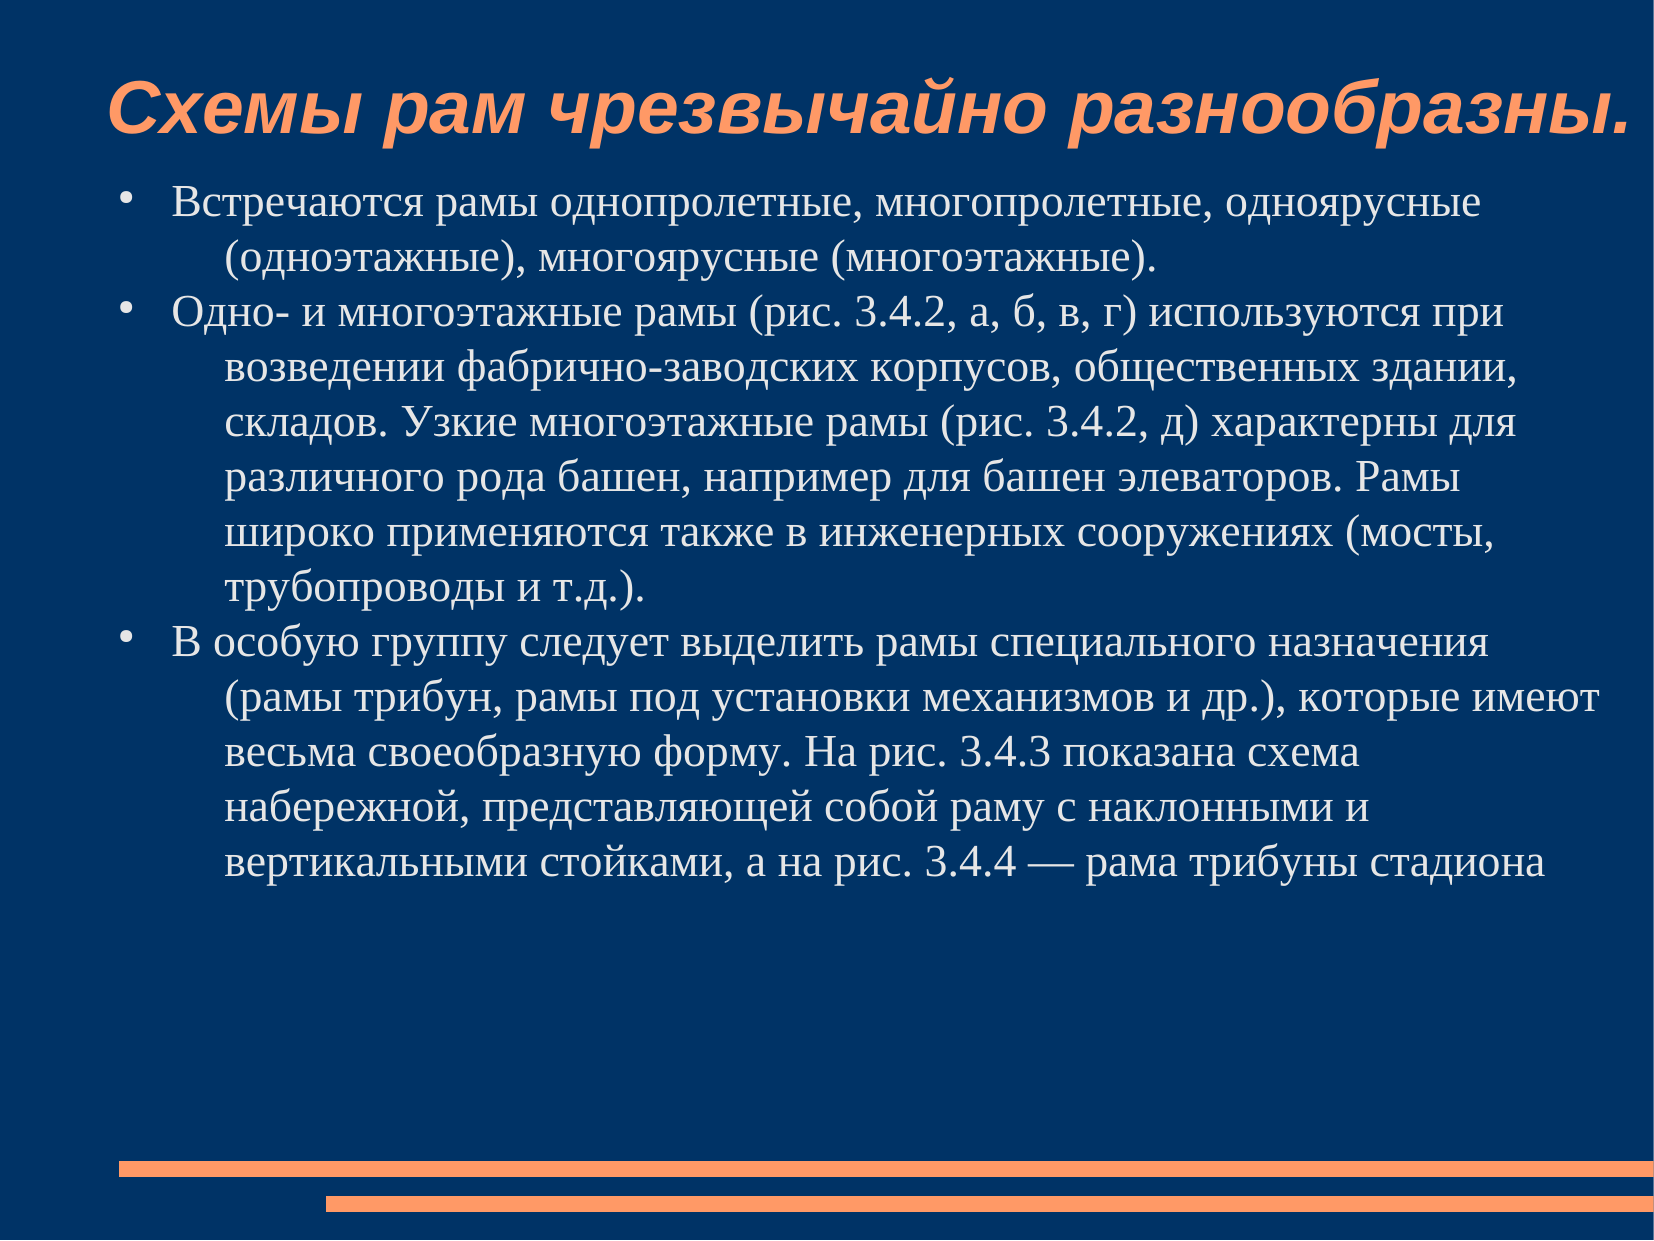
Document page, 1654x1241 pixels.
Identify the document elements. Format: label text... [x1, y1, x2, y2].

title Схемы рам чрезвычайно разнообразны. [106, 0, 1654, 208]
list Встречаются рамы однопролетные, многопролетные, одноярусные (одноэтажные), многоярусные (многоэтажные). Одно- и многоэтажные рамы (рис. 3.4.2, а, б, в, г) используются при возведении фабрично-заводских корпусов, общественных здании, складов. Узкие многоэтажные рамы (рис. 3.4.2, д) характерны для различного рода башен, например для башен элеваторов. Рамы широко применяются также в инженерных сооружениях (мосты, трубопроводы и т.д.). В особую группу следует выделить рамы специального назначения (рамы трибун, рамы под установки механизмов и др.), которые имеют весьма своеобразную форму. На рис. 3.4.3 показана схема набережной, представляющей собой раму с наклонными и вертикальными стойками, а на рис. 3.4.4 — рама трибуны стадиона [82, 171, 1619, 982]
